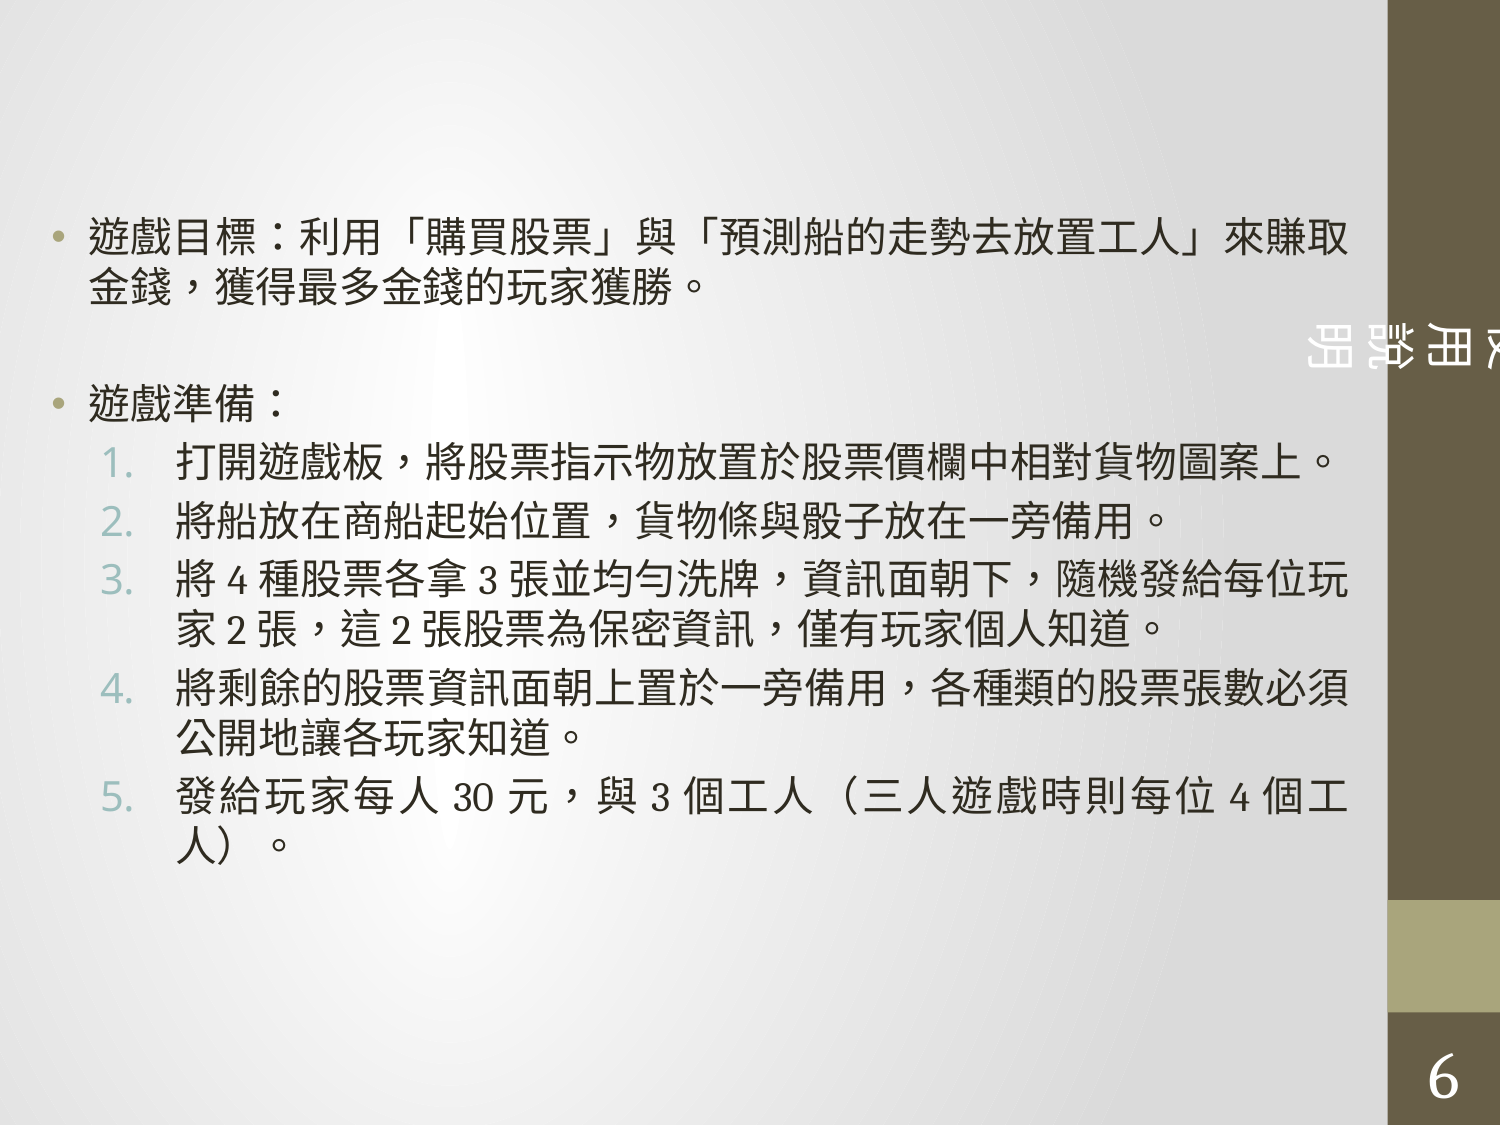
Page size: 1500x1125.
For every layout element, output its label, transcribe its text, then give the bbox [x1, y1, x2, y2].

text_box 馬尼拉 使用說明 [1392, 0, 1484, 705]
text_box 6 [1387, 1023, 1500, 1119]
list 遊戲目標：利用「購買股票」與「預測船的走勢去放置工人」來賺取金錢，獲得最多金錢的玩家獲勝。 遊戲準備： 打開遊戲板，將股票指示物放置於股票價欄中相對貨物圖案上。 將船放在商船起始位置，貨物條與骰子放在一旁備用。 將4種股票各拿3張並均勻洗牌，資訊面朝下，隨機發給每位玩家2張，這2張股票為保密資訊，僅有玩家個人知道。 將剩餘的股票資訊面朝上置於一旁備用，各種類的股票張數必須公開地讓各玩家知道。 發給玩家每人30元，與3個工人（三人遊戲時則每位4個工人）。 [17, 62, 1365, 1019]
